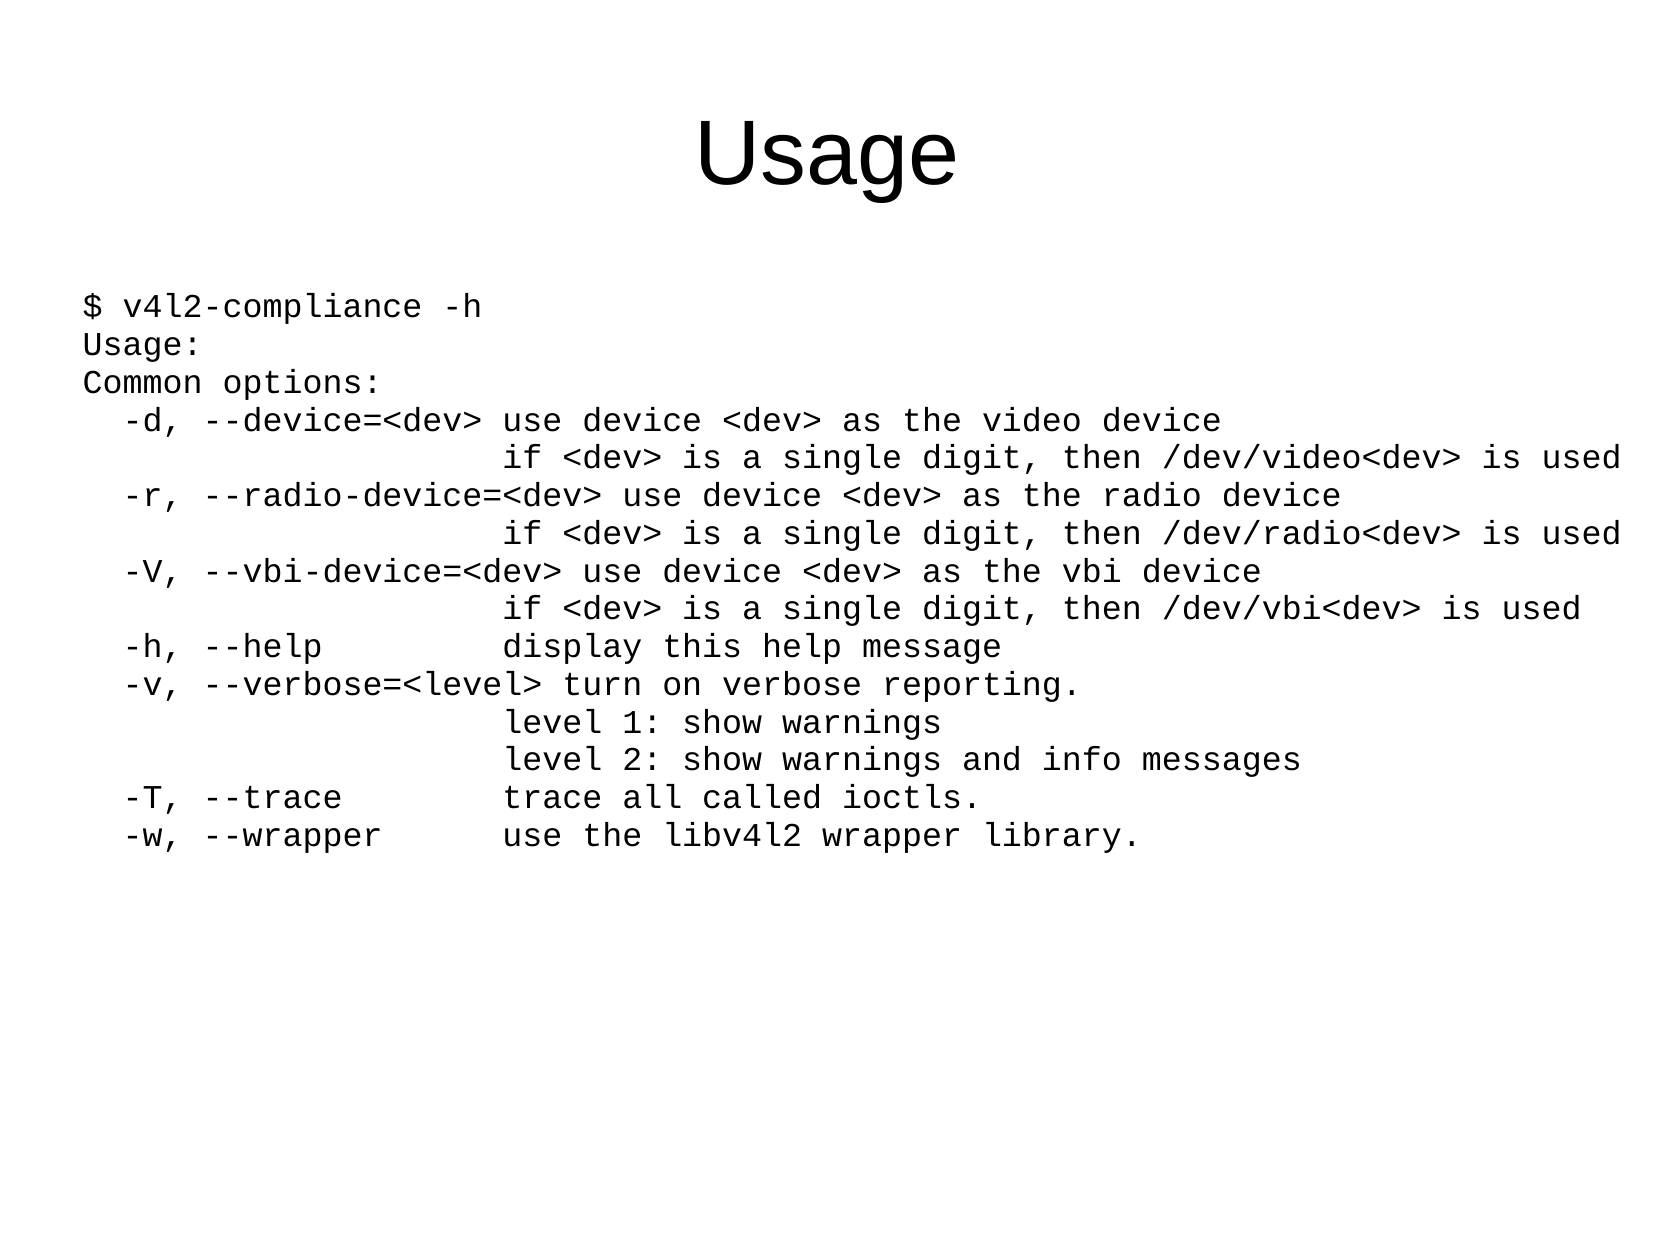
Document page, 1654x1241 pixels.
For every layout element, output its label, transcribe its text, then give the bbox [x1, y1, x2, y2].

title Usage [82, 49, 1571, 257]
list $ v4l2-compliance -h Usage: Common options: -d, --device=<dev> use device <dev> as the video device if <dev> is a single digit, then /dev/video<dev> is used -r, --radio-device=<dev> use device <dev> as the radio device if <dev> is a single digit, then /dev/radio<dev> is used -V, --vbi-device=<dev> use device <dev> as the vbi device if <dev> is a single digit, then /dev/vbi<dev> is used -h, --help display this help message -v, --verbose=<level> turn on verbose reporting. level 1: show warnings level 2: show warnings and info messages -T, --trace trace all called ioctls. -w, --wrapper use the libv4l2 wrapper library. [82, 290, 1625, 1010]
